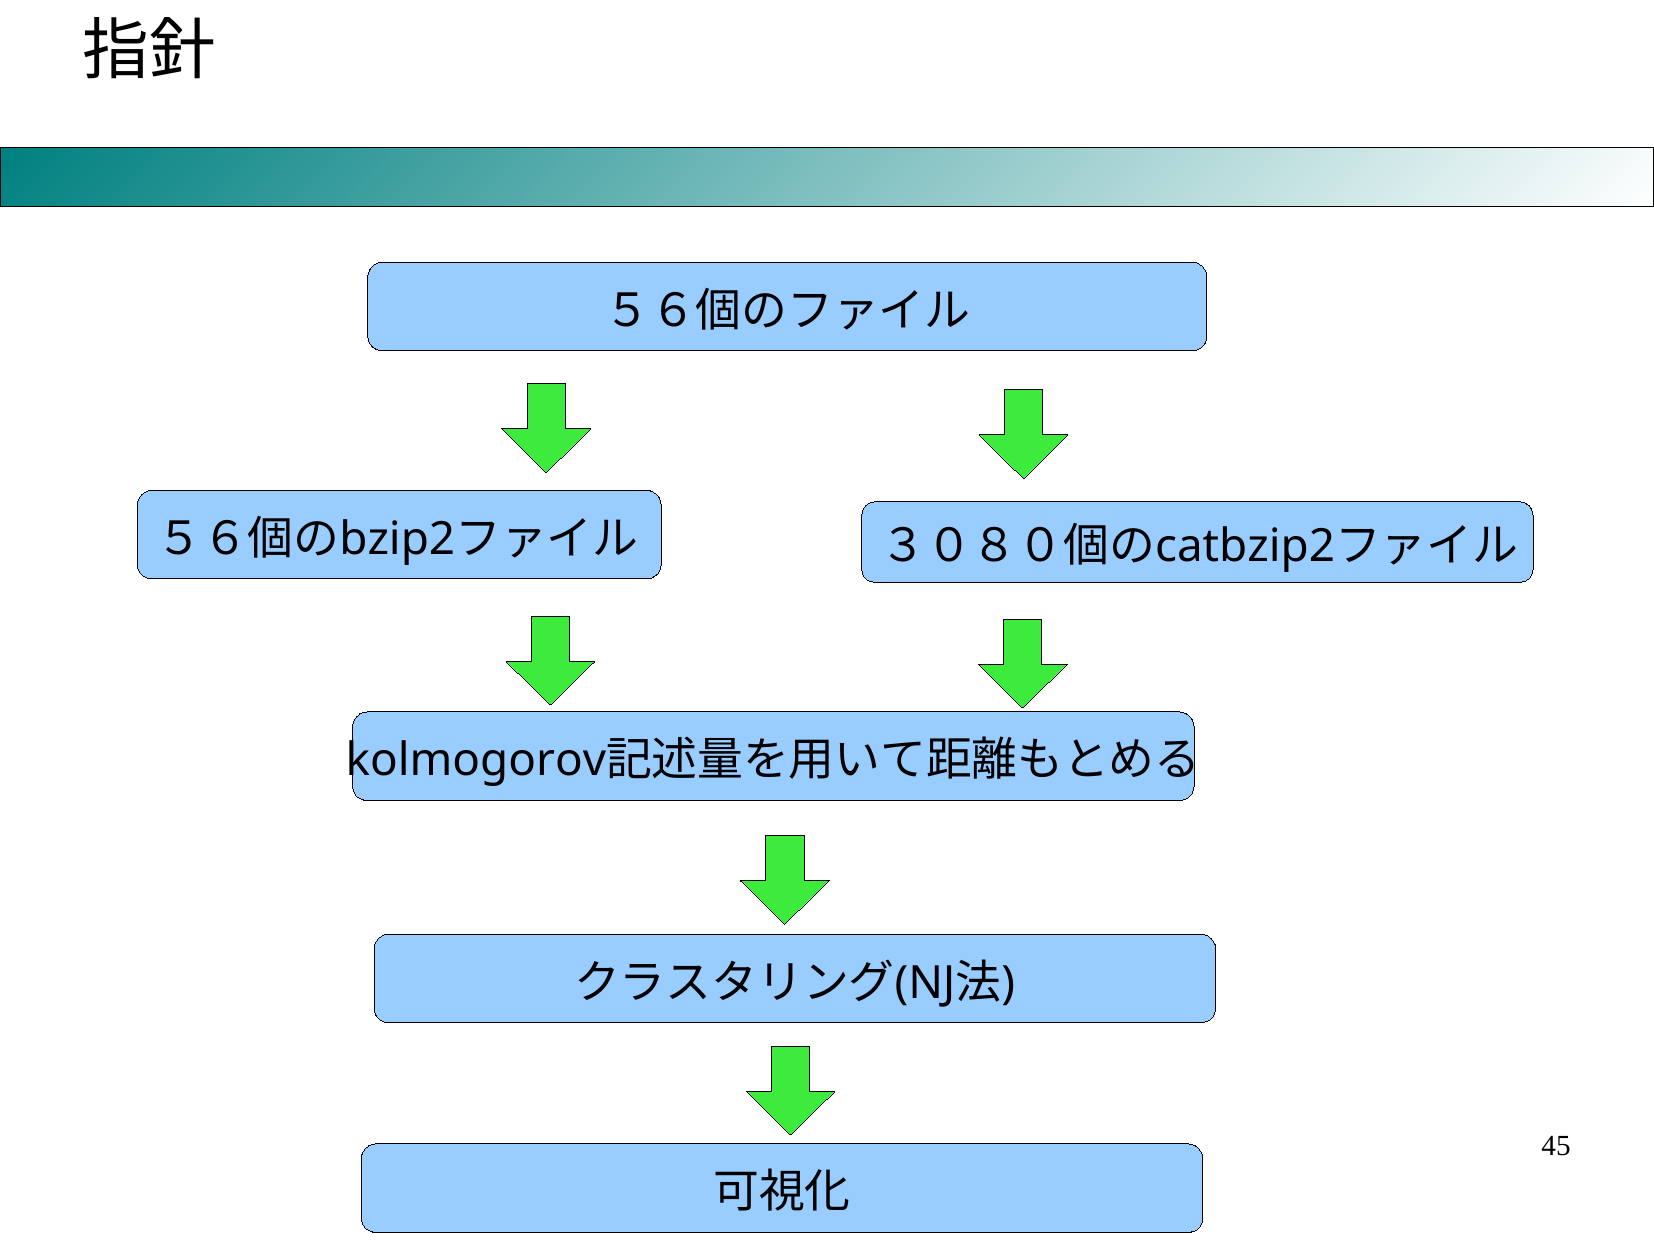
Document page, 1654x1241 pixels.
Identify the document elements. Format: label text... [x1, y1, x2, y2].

text_box [979, 389, 1068, 479]
text_box クラスタリング(NJ法) [374, 934, 1216, 1023]
text_box ３０８０個のcatbzip2ファイル [861, 501, 1534, 583]
text_box [746, 1046, 835, 1135]
title 指針 [82, 22, 1571, 175]
text_box ５６個のファイル [367, 262, 1207, 351]
text_box kolmogorov記述量を用いて距離もとめる [352, 711, 1195, 801]
text_box ５６個のbzip2ファイル [137, 490, 662, 579]
text_box [978, 619, 1068, 708]
text_box 可視化 [361, 1143, 1203, 1233]
text_box [501, 383, 591, 473]
text_box [740, 835, 830, 925]
text_box [506, 616, 595, 705]
